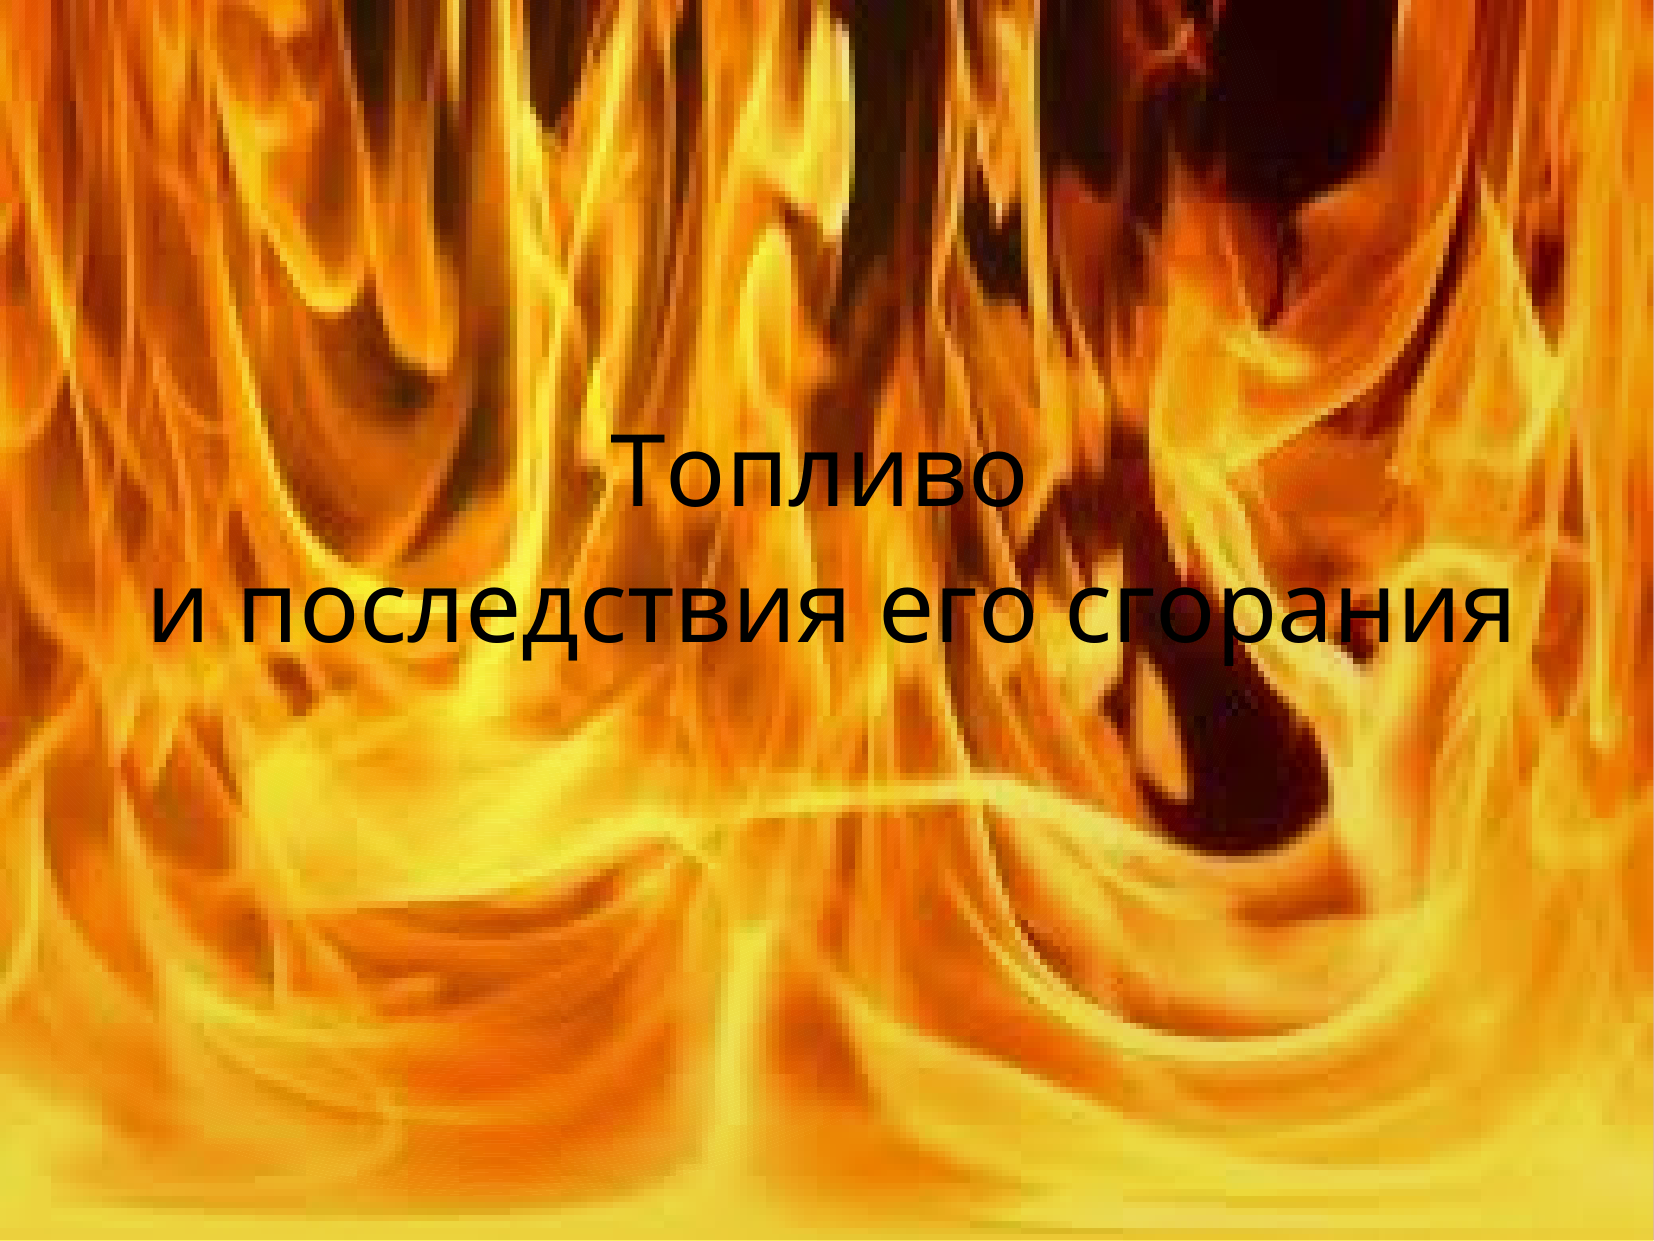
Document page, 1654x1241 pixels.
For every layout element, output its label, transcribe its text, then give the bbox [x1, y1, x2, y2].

picture [0, 0, 1654, 1241]
subtitle Топливо и последствия его сгорания [88, 126, 1577, 945]
